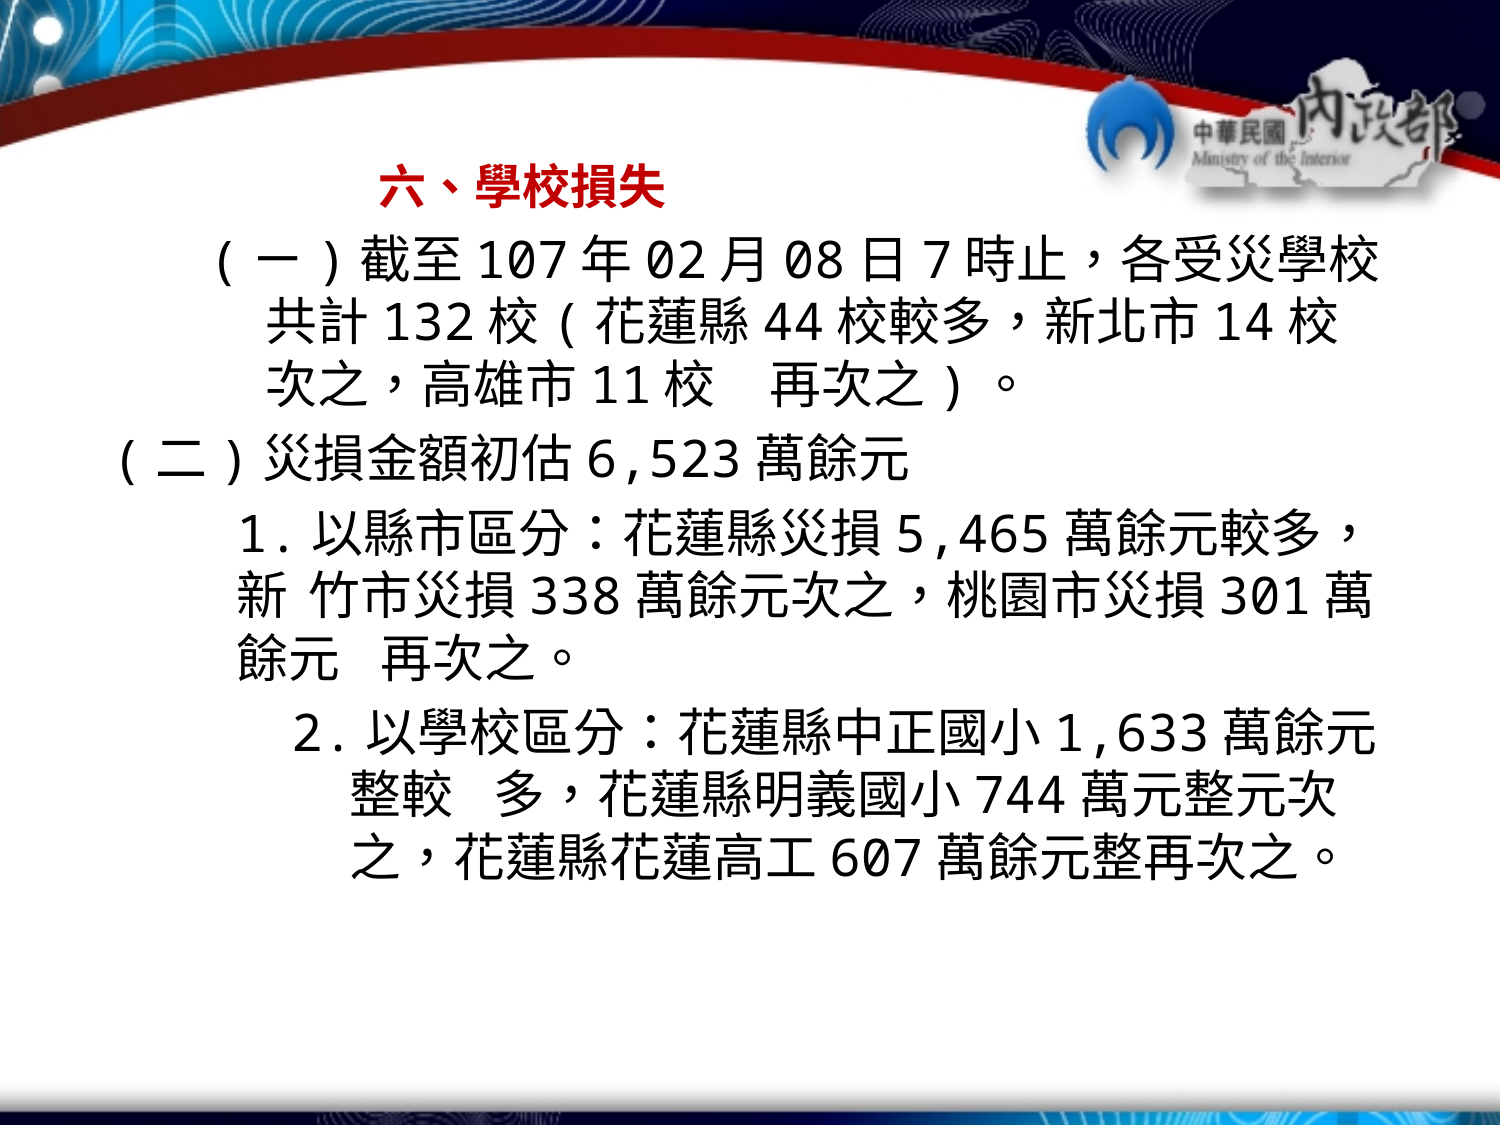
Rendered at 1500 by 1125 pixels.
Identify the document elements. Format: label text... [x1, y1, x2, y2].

list 六、學校損失 (ㄧ)截至107年02月08日7時止，各受災學校共計132校(花蓮縣44校較多，新北市14校次之，高雄市11校 再次之)。 (二)災損金額初估6,523萬餘元 1.以縣市區分：花蓮縣災損5,465萬餘元較多，新 竹市災損338萬餘元次之，桃園市災損301萬餘元 再次之。 2.以學校區分：花蓮縣中正國小1,633萬餘元整較 多，花蓮縣明義國小744萬元整元次之，花蓮縣花蓮高工607萬餘元整再次之。 [53, 149, 1404, 941]
